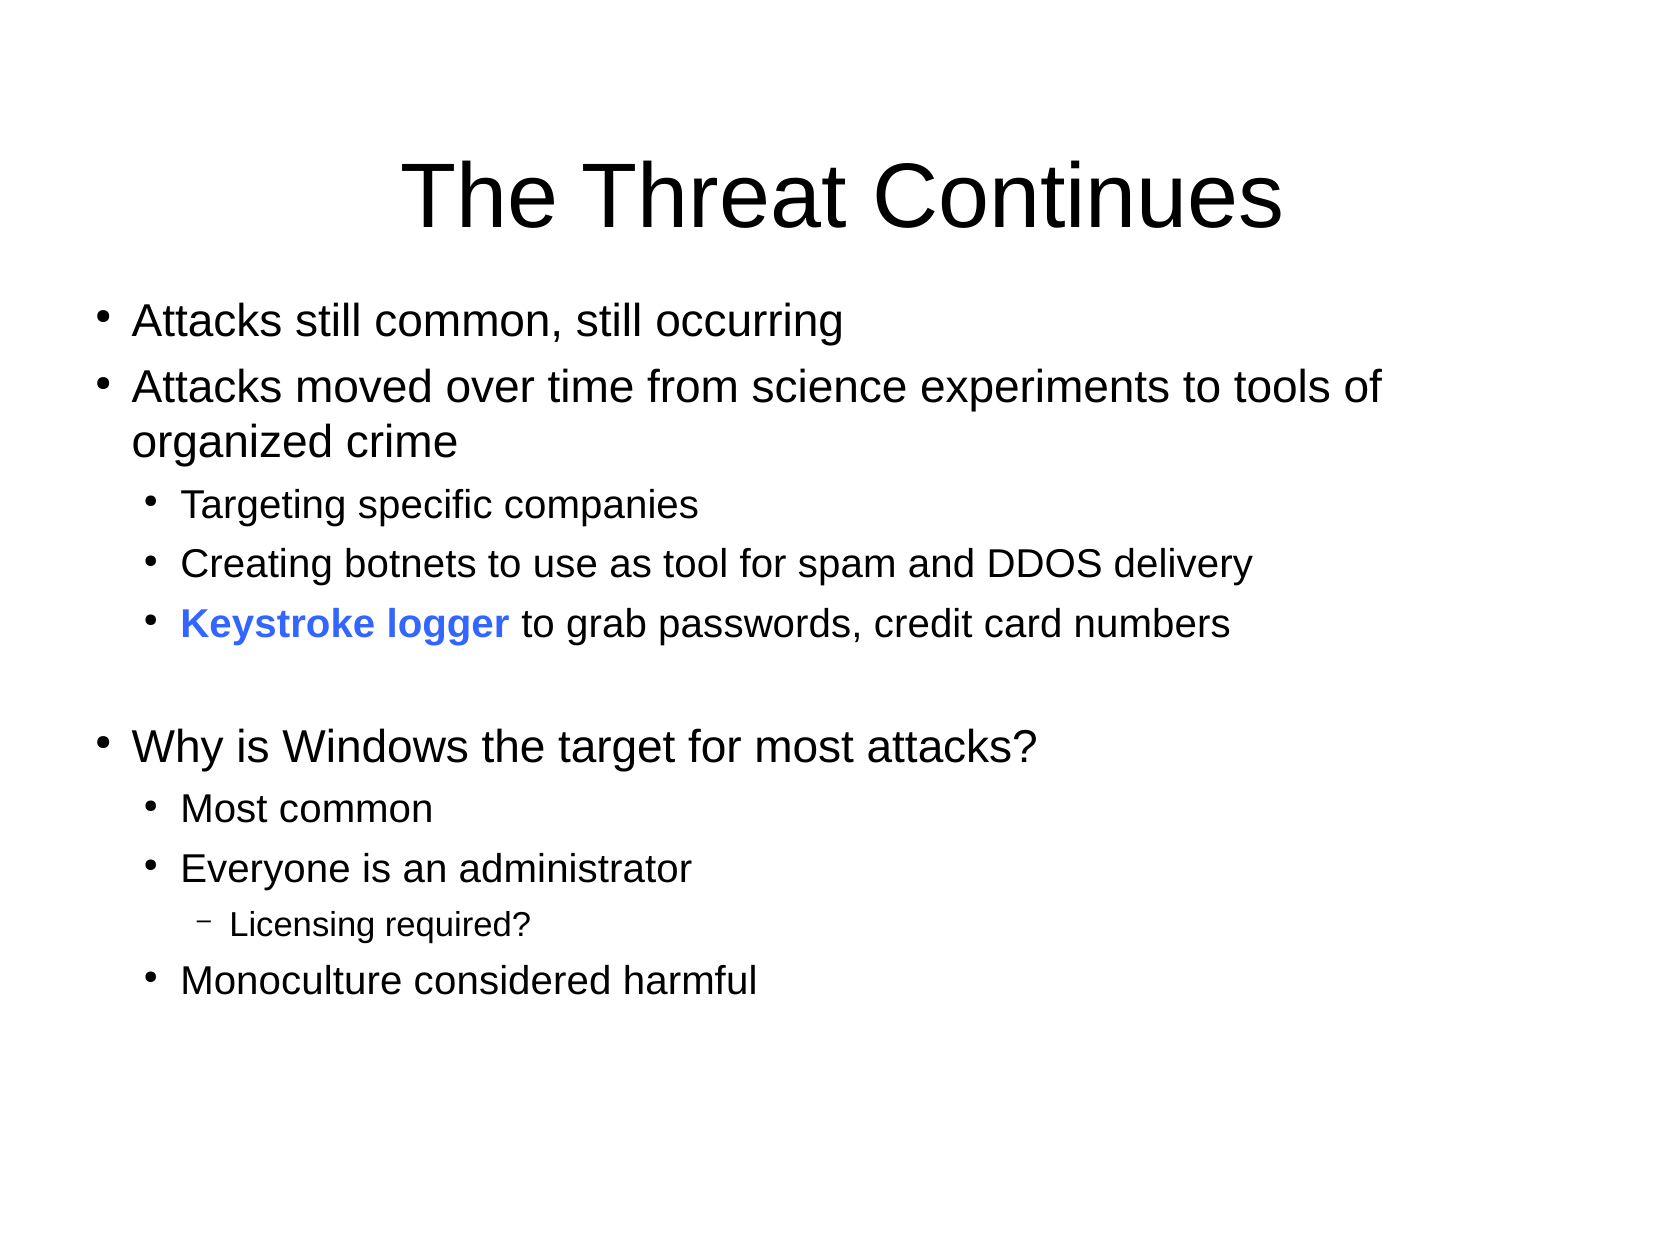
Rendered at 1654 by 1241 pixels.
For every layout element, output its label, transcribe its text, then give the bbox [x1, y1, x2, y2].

title The Threat Continues [82, 49, 1571, 257]
list Attacks still common, still occurring Attacks moved over time from science experiments to tools of organized crime Targeting specific companies Creating botnets to use as tool for spam and DDOS delivery Keystroke logger to grab passwords, credit card numbers Why is Windows the target for most attacks? Most common Everyone is an administrator Licensing required? Monoculture considered harmful [82, 290, 1571, 1010]
